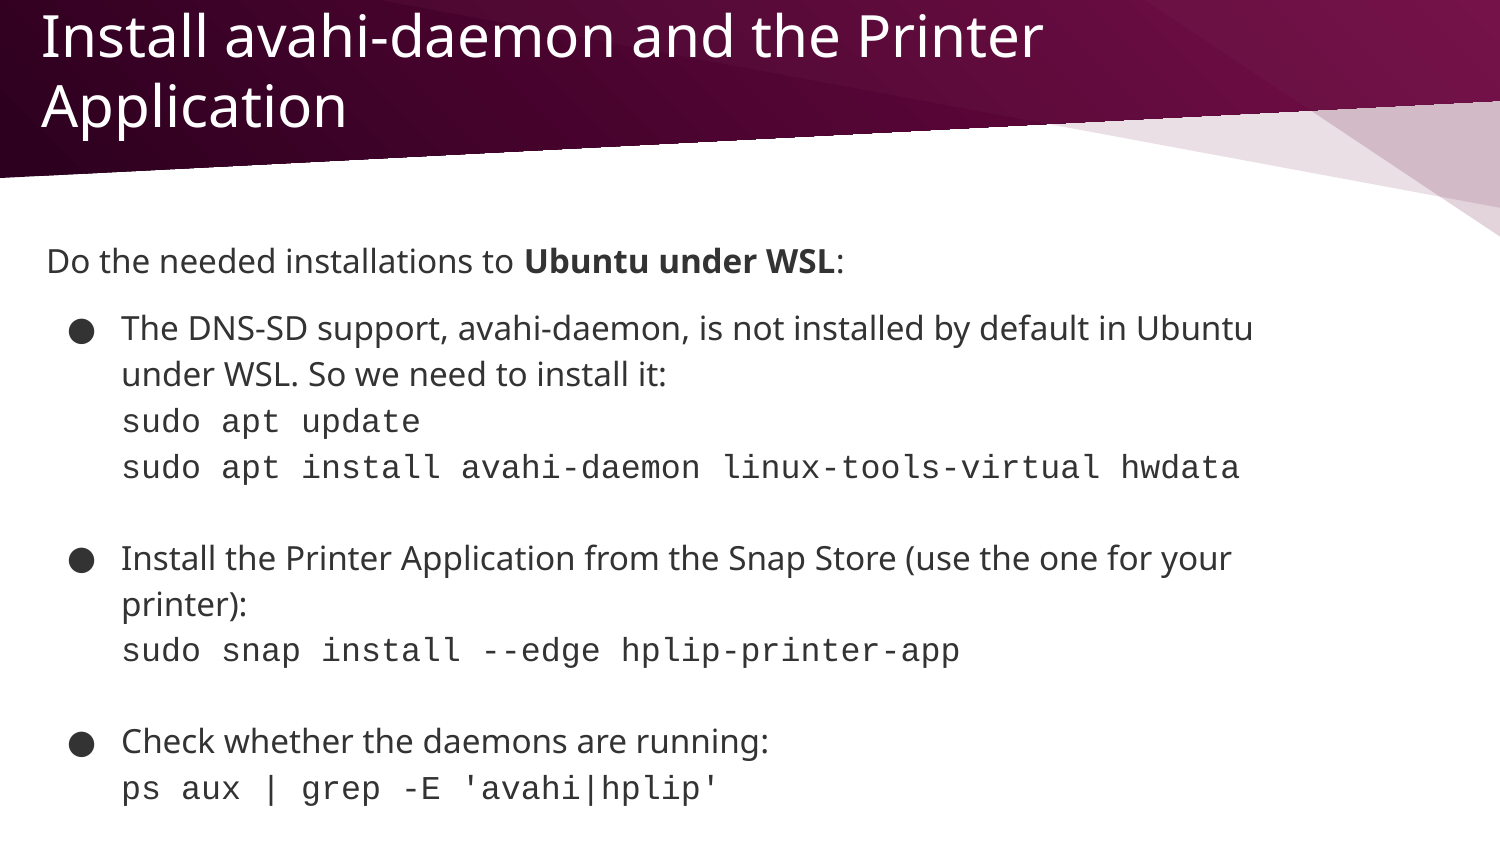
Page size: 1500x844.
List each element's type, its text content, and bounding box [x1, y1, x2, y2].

list Do the needed installations to Ubuntu under WSL: The DNS-SD support, avahi-daemon, is not installed by default in Ubuntu under WSL. So we need to install it: sudo apt update sudo apt install avahi-daemon linux-tools-virtual hwdata Install the Printer Application from the Snap Store (use the one for your printer): sudo snap install --edge hplip-printer-app Check whether the daemons are running: ps aux | grep -E 'avahi|hplip' [35, 229, 1324, 789]
title Install avahi-daemon and the Printer Application [41, 5, 1336, 134]
